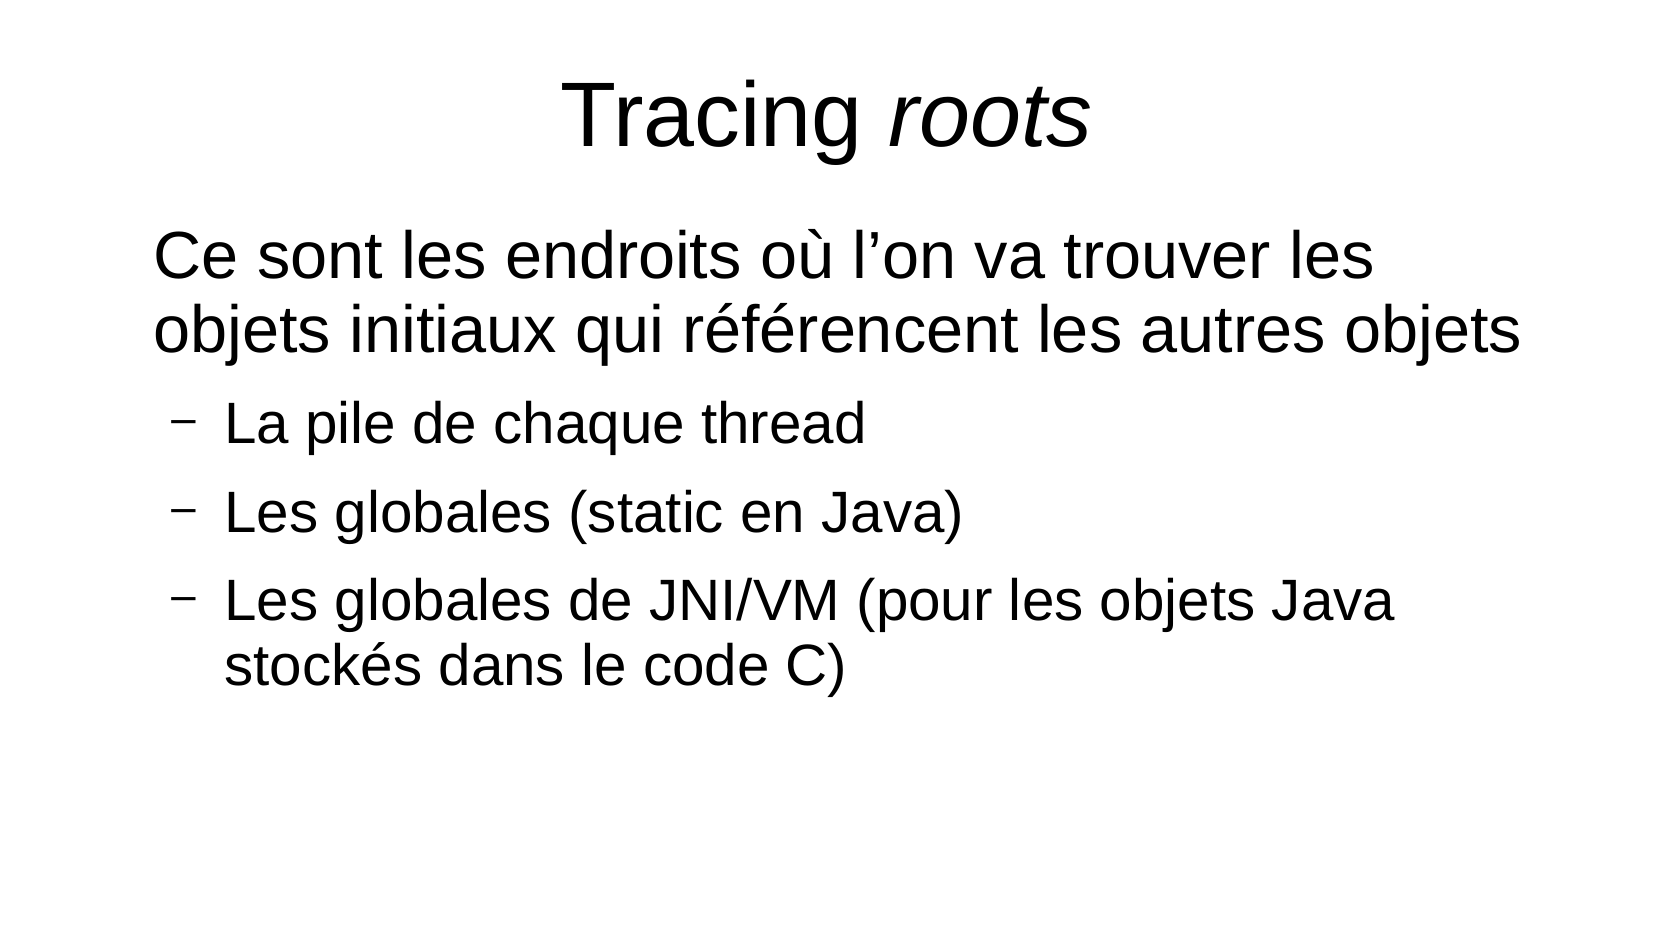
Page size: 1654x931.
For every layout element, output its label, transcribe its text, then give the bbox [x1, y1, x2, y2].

title Tracing roots [82, 37, 1571, 193]
list Ce sont les endroits où l’on va trouver les objets initiaux qui référencent les autres objets La pile de chaque thread Les globales (static en Java) Les globales de JNI/VM (pour les objets Java stockés dans le code C) [82, 217, 1571, 758]
